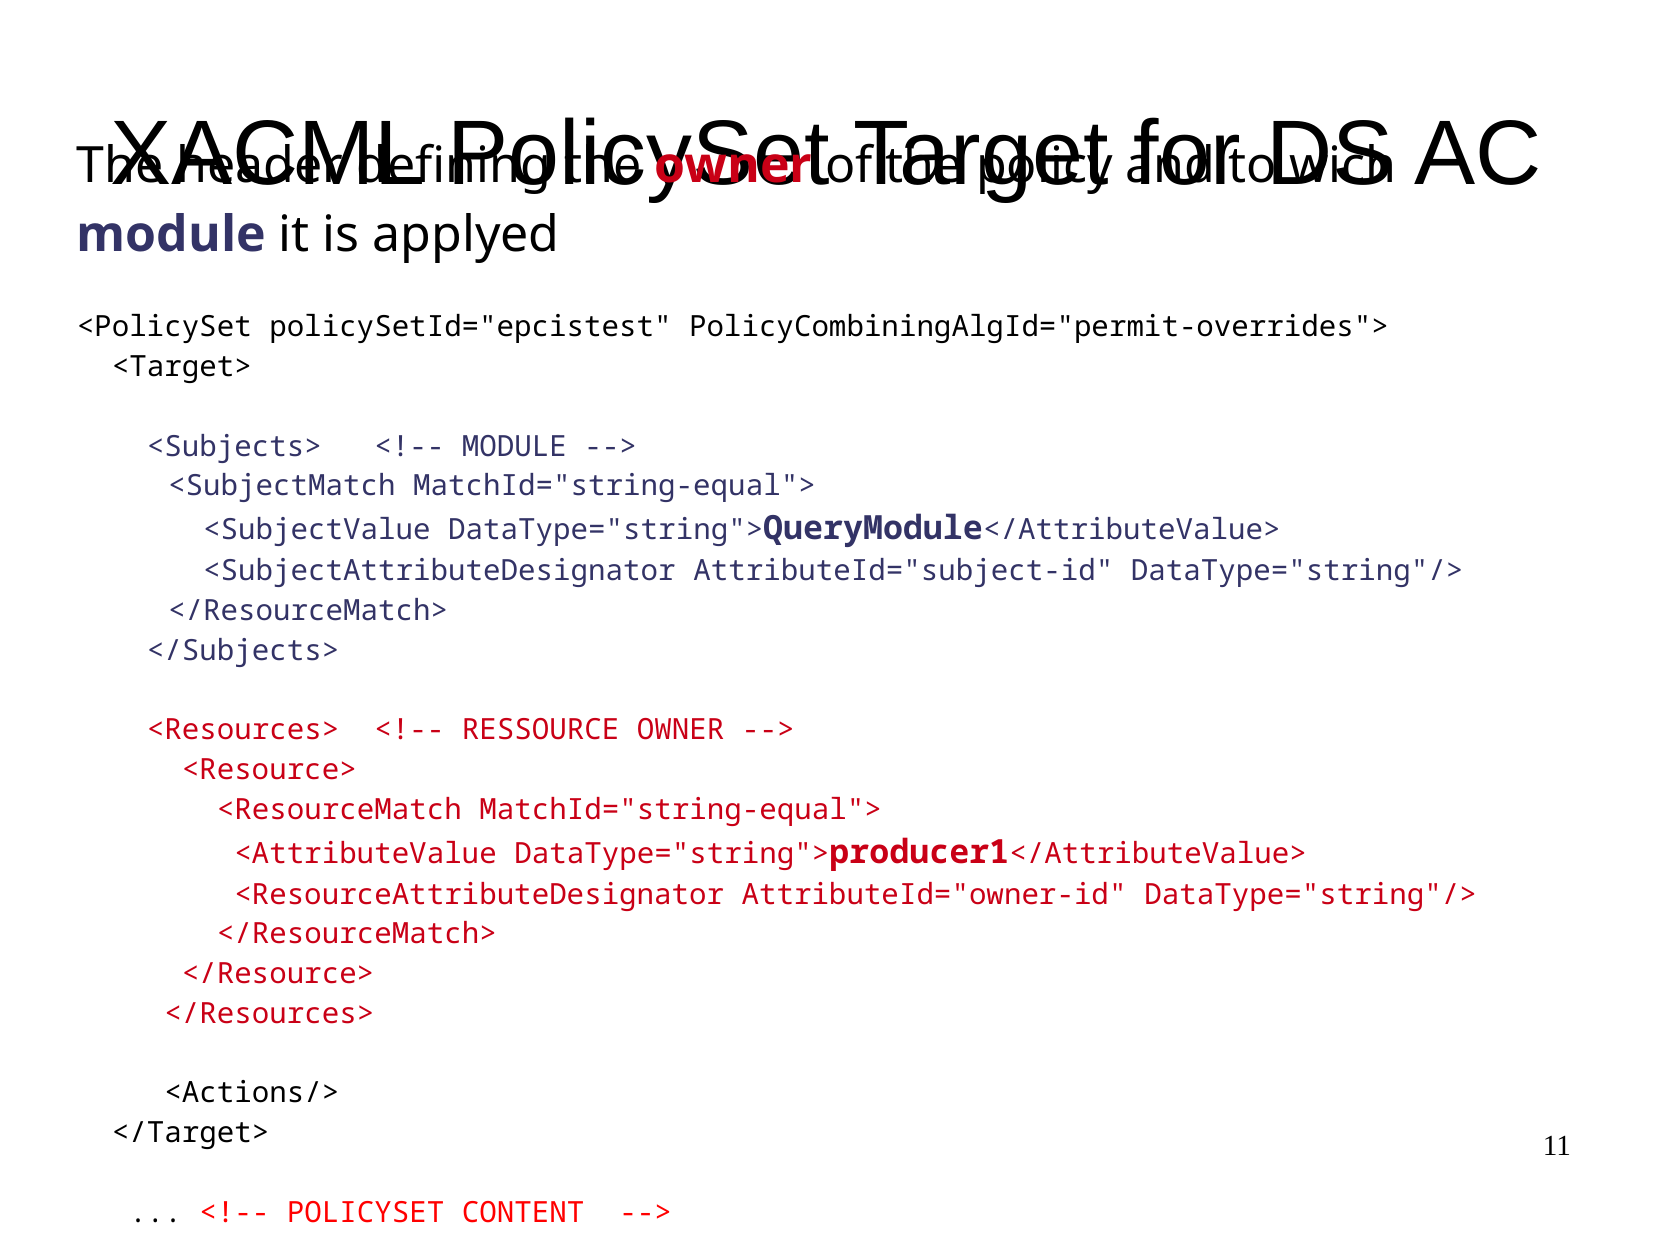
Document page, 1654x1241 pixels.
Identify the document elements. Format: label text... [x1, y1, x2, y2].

subtitle The header defining the owner of the policy and to wich module it is applyed <PolicySet policySetId="epcistest" PolicyCombiningAlgId="permit-overrides"> <Target> <Subjects> <!-- MODULE --> <SubjectMatch MatchId="string-equal"> <SubjectValue DataType="string">QueryModule</AttributeValue> <SubjectAttributeDesignator AttributeId="subject-id" DataType="string"/> </ResourceMatch> </Subjects> <Resources> <!-- RESSOURCE OWNER --> <Resource> <ResourceMatch MatchId="string-equal"> <AttributeValue DataType="string">producer1</AttributeValue> <ResourceAttributeDesignator AttributeId="owner-id" DataType="string"/> </ResourceMatch> </Resource> </Resources> <Actions/> </Target> ... <!-- POLICYSET CONTENT --> </PolicySet> [76, 206, 1565, 1233]
title XACML PolicySet Target for DS AC [82, 56, 1571, 250]
